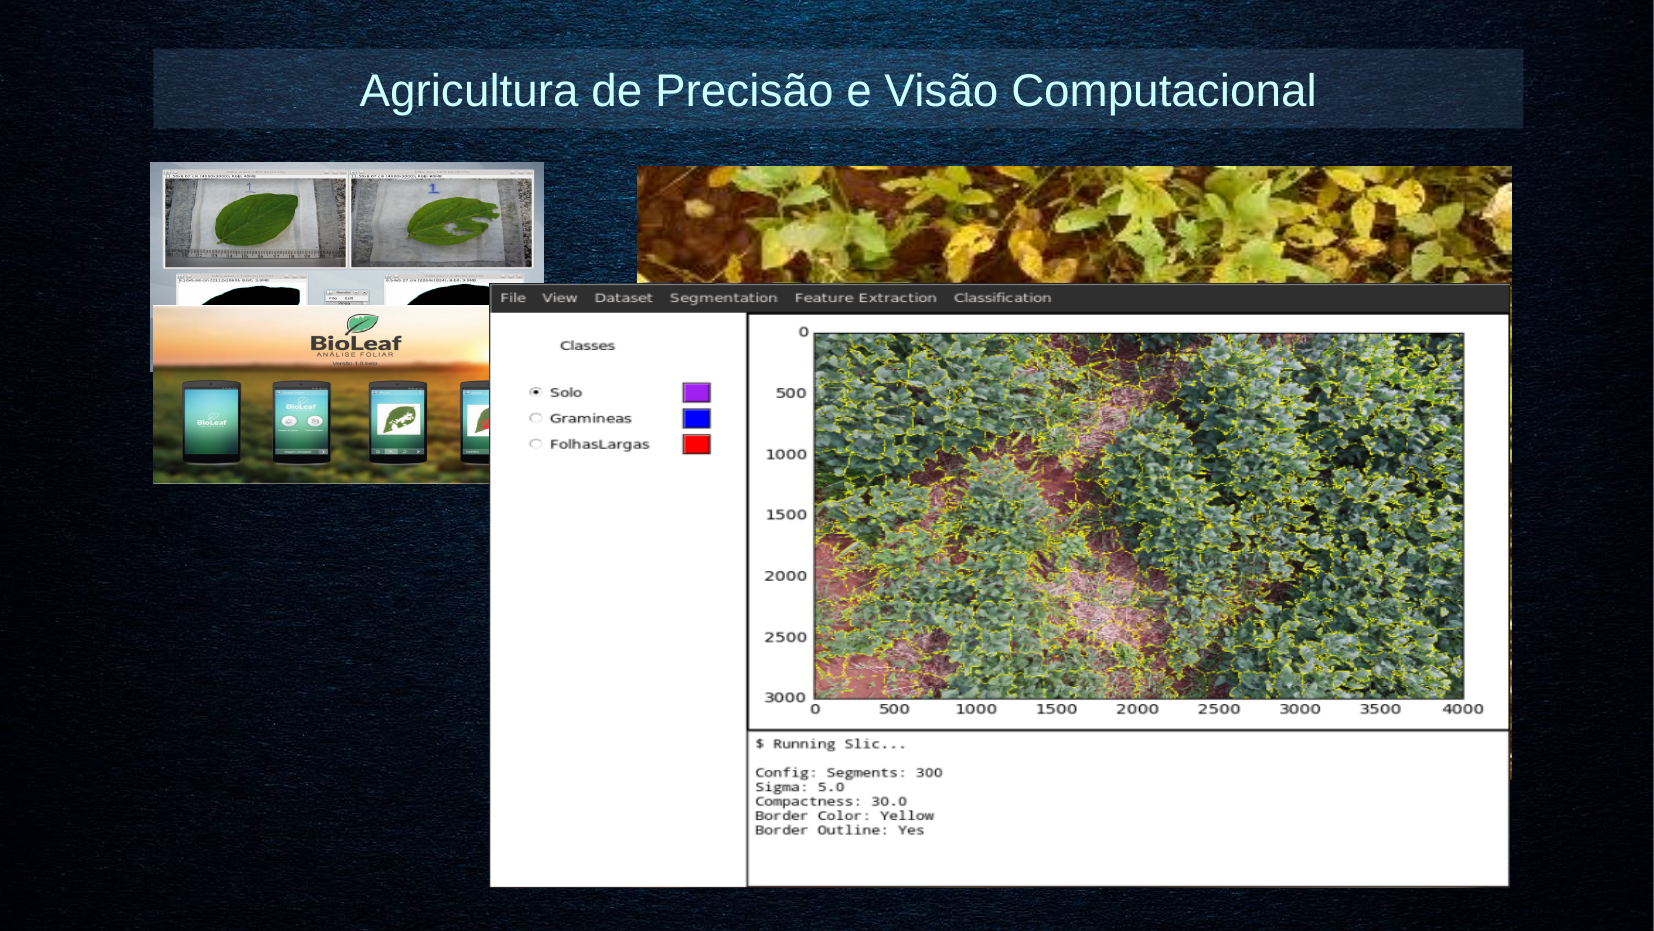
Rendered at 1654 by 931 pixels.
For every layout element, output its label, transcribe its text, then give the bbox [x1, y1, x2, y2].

text_box Agricultura de Precisão e Visão Computacional [153, 48, 1524, 129]
picture [0, 0, 1654, 931]
